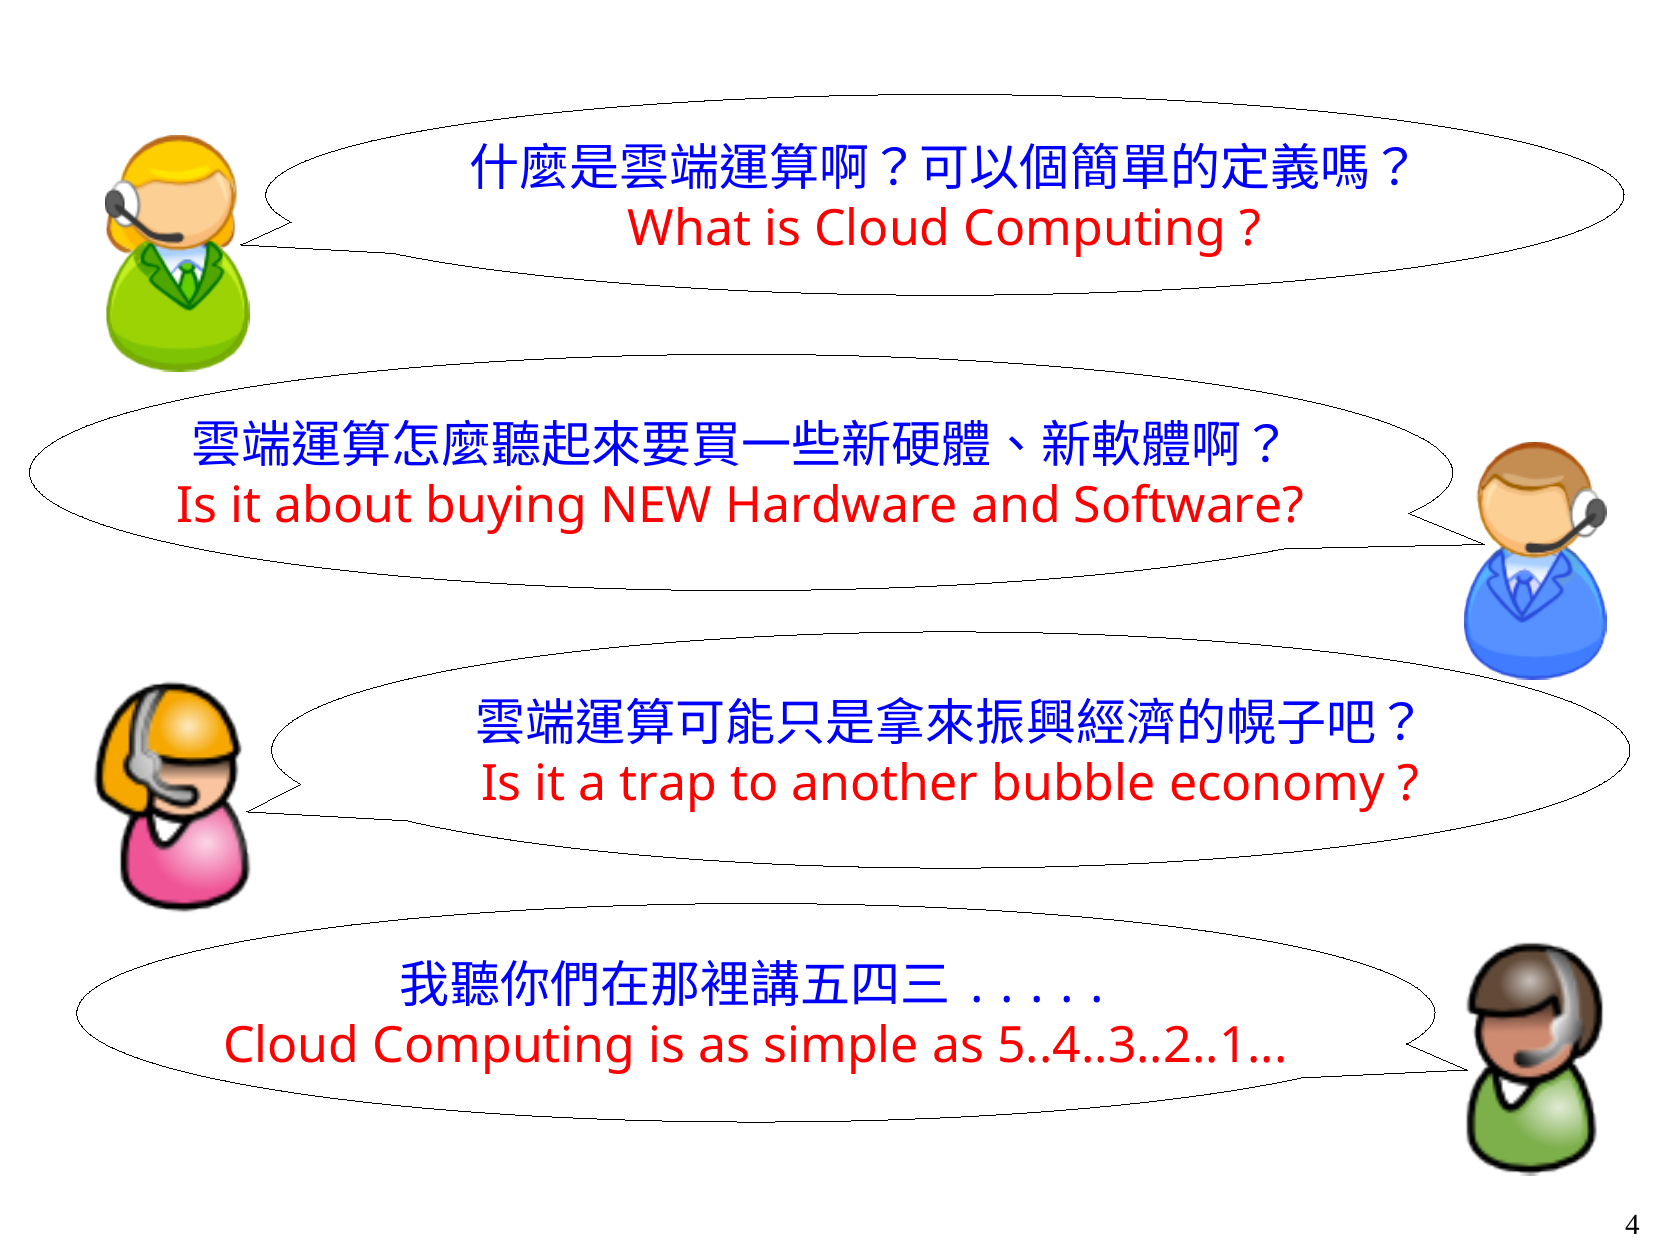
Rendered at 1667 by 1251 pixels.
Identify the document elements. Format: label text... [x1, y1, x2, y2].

text_box 雲端運算可能只是拿來振興經濟的幌子吧？ Is it a trap to another bubble economy ? [246, 631, 1630, 869]
text_box 什麼是雲端運算啊？可以個簡單的定義嗎？ What is Cloud Computing ? [240, 94, 1625, 296]
text_box 我聽你們在那裡講五四三..... Cloud Computing is as simple as 5..4..3..2..1... [76, 903, 1468, 1123]
picture [1417, 938, 1654, 1176]
picture [1464, 442, 1607, 680]
picture [59, 679, 296, 916]
text_box 雲端運算怎麼聽起來要買一些新硬體、新軟體啊？ Is it about buying NEW Hardware and Software? [29, 354, 1485, 591]
picture [105, 135, 250, 373]
